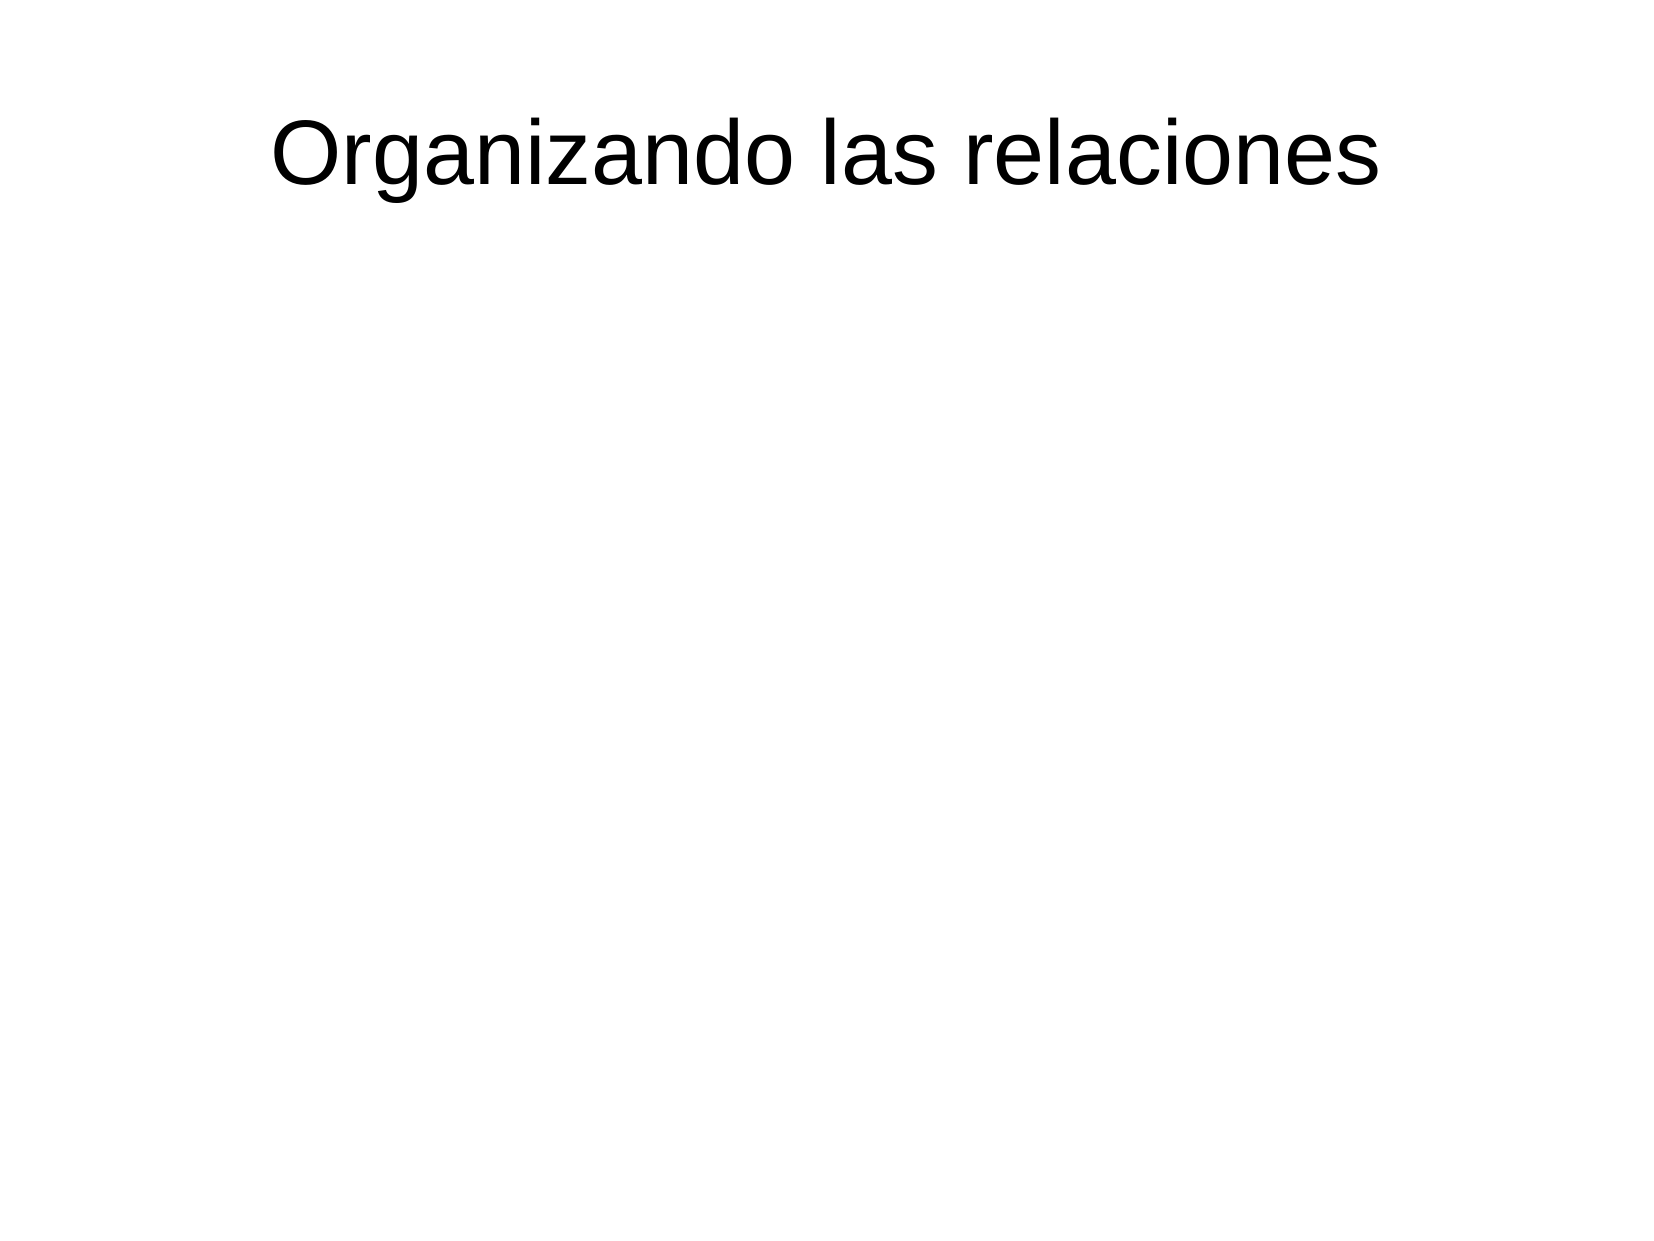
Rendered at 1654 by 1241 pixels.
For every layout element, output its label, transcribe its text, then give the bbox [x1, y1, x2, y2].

title Organizando las relaciones [82, 49, 1571, 257]
